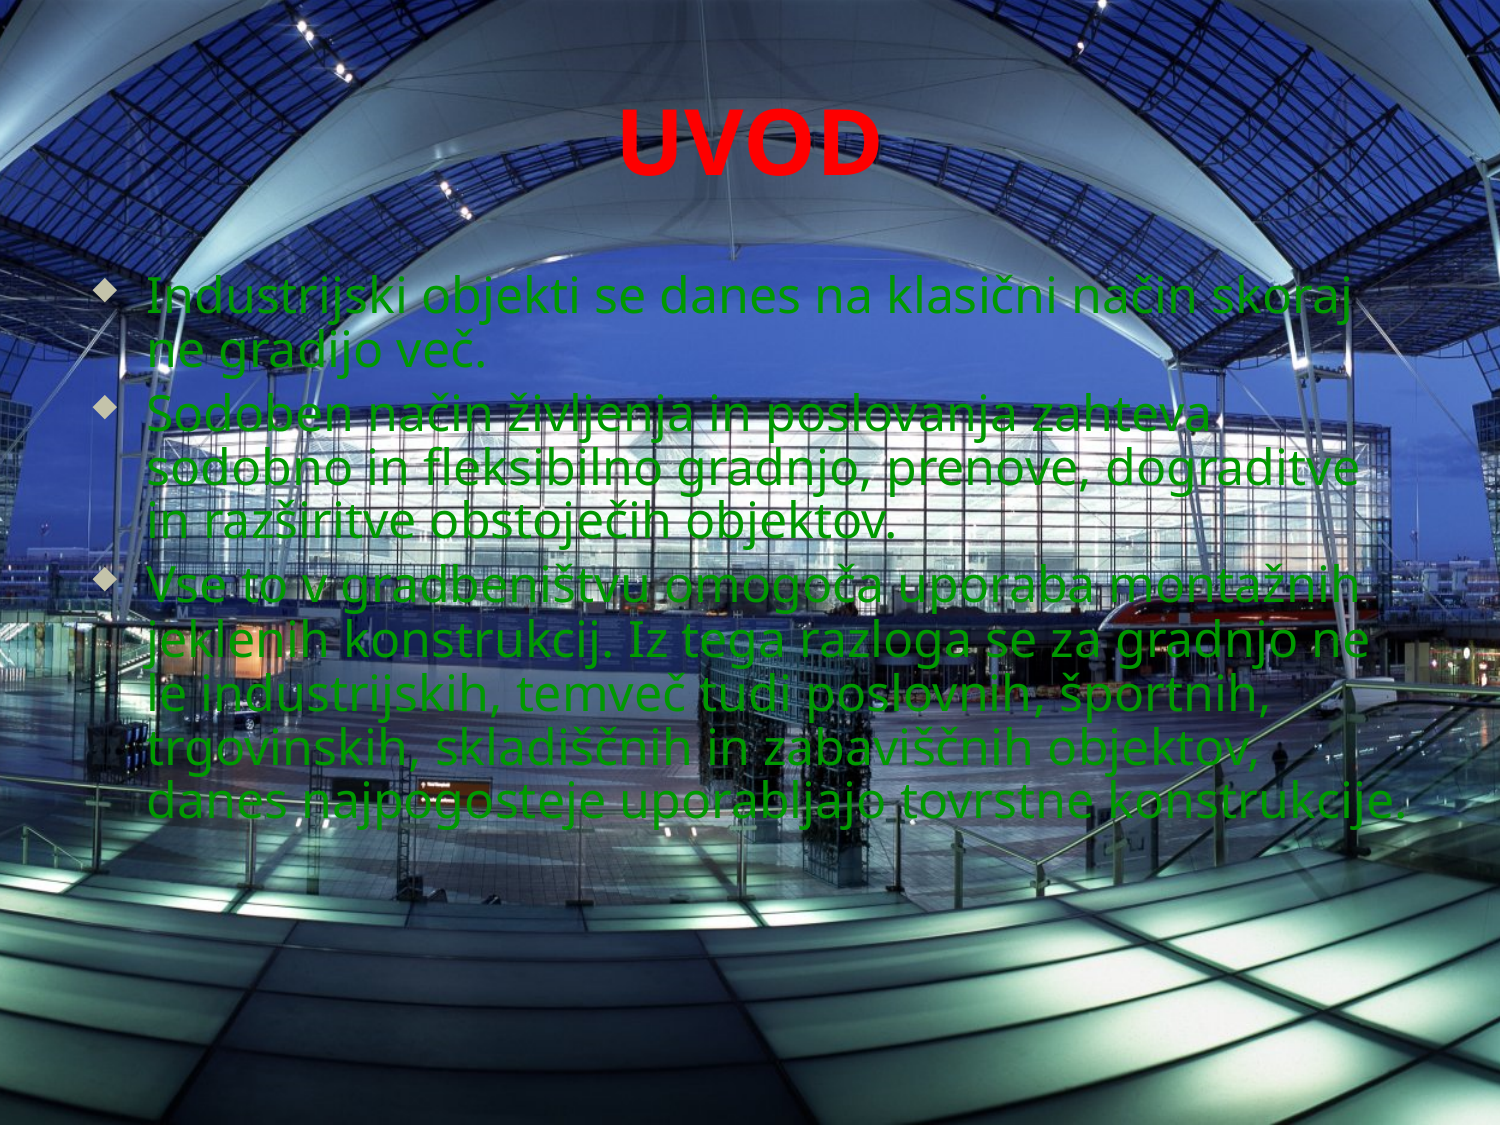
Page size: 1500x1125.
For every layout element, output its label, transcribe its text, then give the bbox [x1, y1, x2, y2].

list Industrijski objekti se danes na klasični način skoraj ne gradijo več. Sodoben način življenja in poslovanja zahteva sodobno in fleksibilno gradnjo, prenove, dograditve in razširitve obstoječih objektov. Vse to v gradbeništvu omogoča uporaba montažnih jeklenih konstrukcij. Iz tega razloga se za gradnjo ne le industrijskih, temveč tudi poslovnih, športnih, trgovinskih, skladiščnih in zabaviščnih objektov, danes najpogosteje uporabljajo tovrstne konstrukcije. [75, 262, 1425, 1006]
title UVOD [75, 45, 1425, 233]
picture [0, 0, 1500, 1125]
